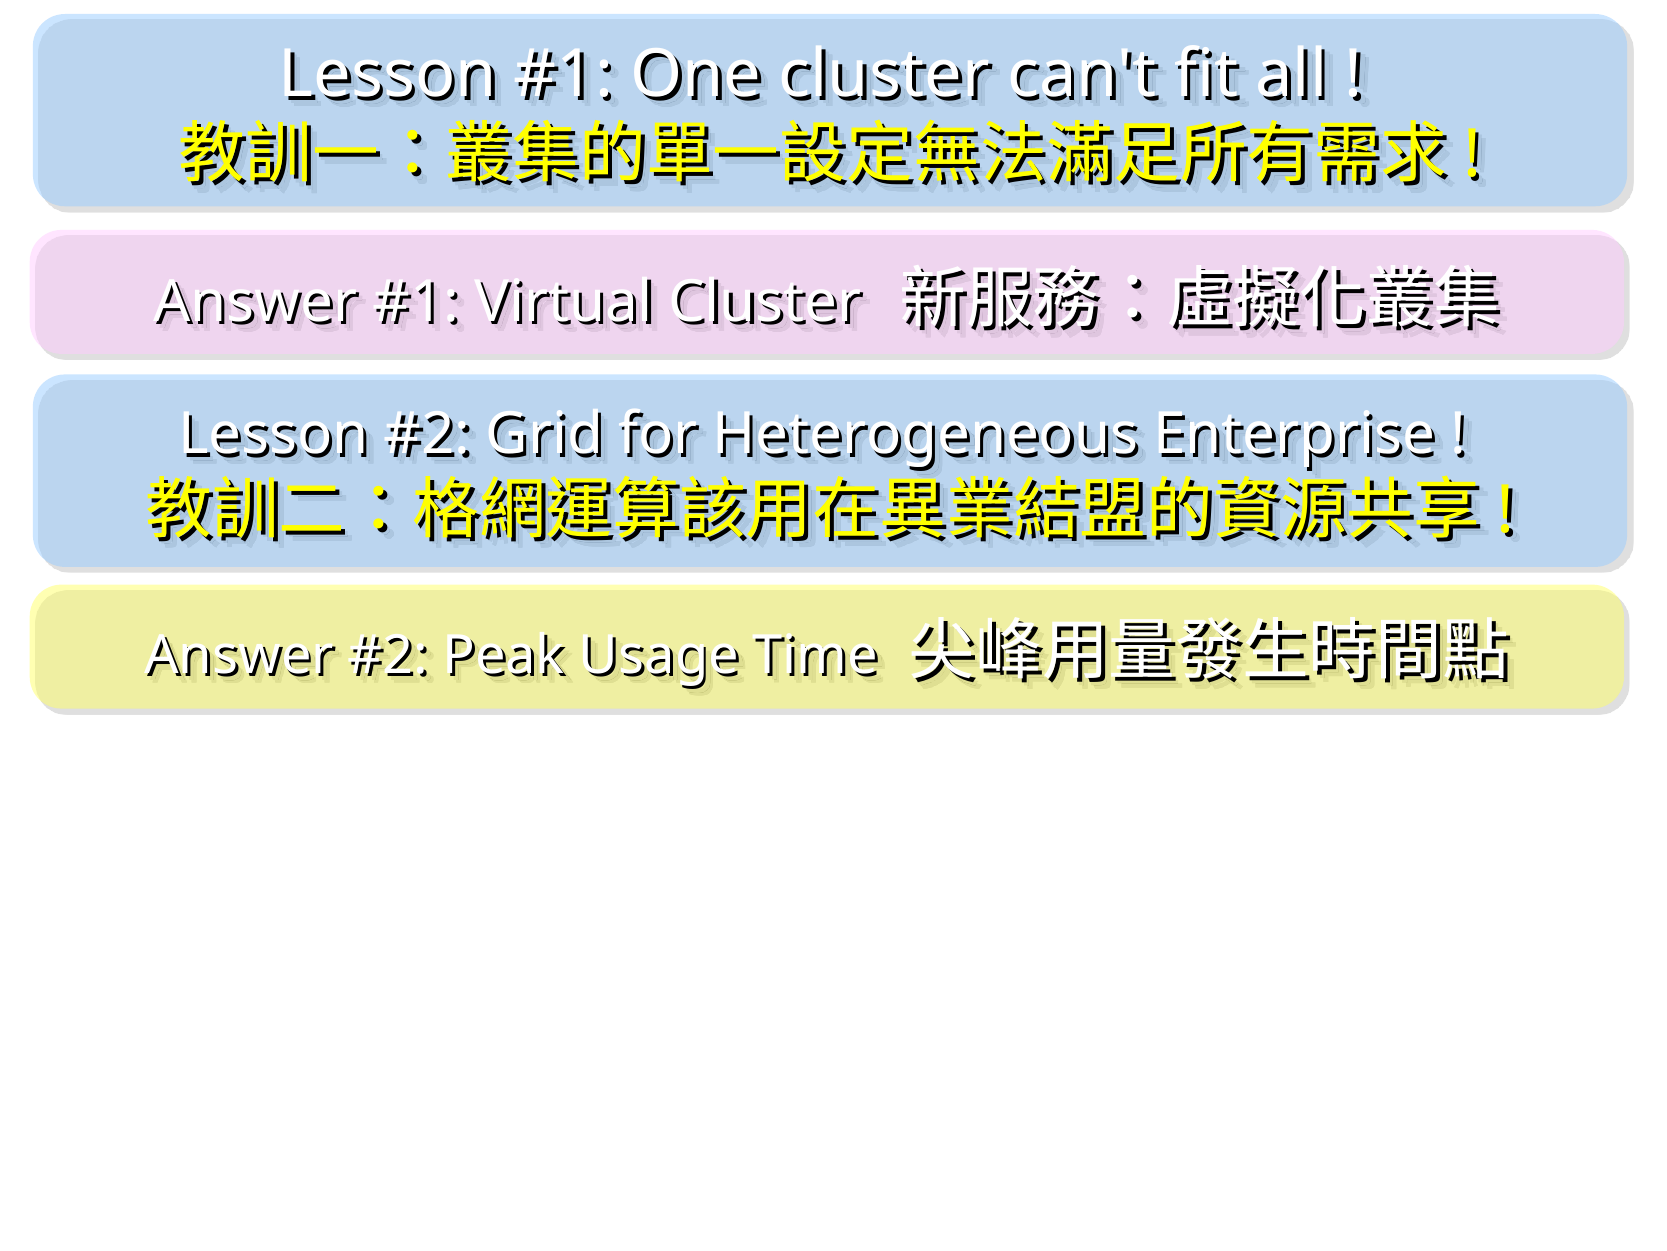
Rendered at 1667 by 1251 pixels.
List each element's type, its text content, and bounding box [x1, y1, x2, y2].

text_box Answer #2: Peak Usage Time 尖峰用量發生時間點 [29, 584, 1625, 709]
text_box Lesson #1: One cluster can't fit all ! 教訓一：叢集的單一設定無法滿足所有需求! [32, 13, 1628, 207]
text_box Answer #1: Virtual Cluster 新服務：虛擬化叢集 [29, 229, 1625, 354]
text_box Lesson #2: Grid for Heterogeneous Enterprise ! 教訓二：格網運算該用在異業結盟的資源共享! [32, 374, 1628, 567]
